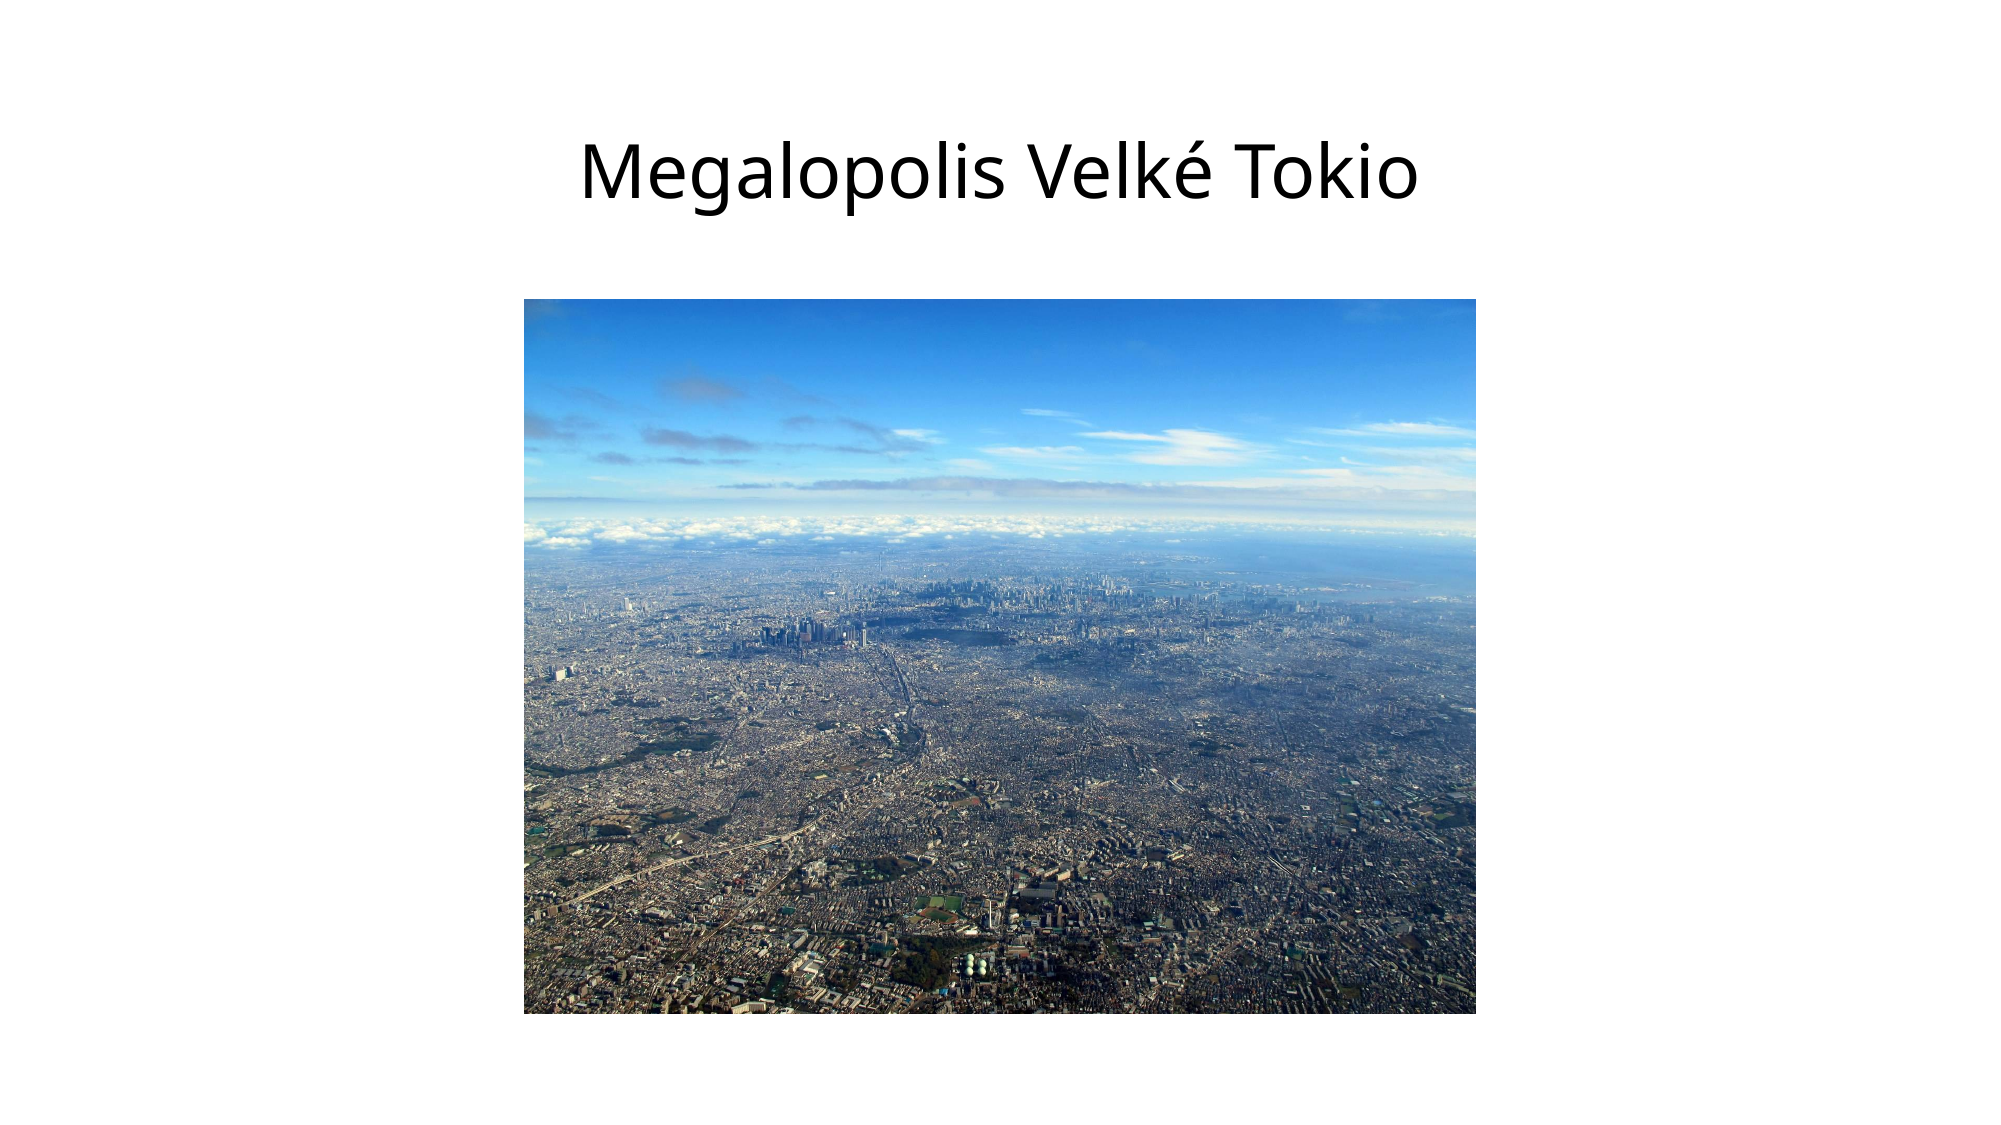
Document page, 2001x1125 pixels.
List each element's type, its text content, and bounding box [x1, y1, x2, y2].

title Megalopolis Velké Tokio [137, 59, 1863, 278]
picture [524, 299, 1476, 1014]
